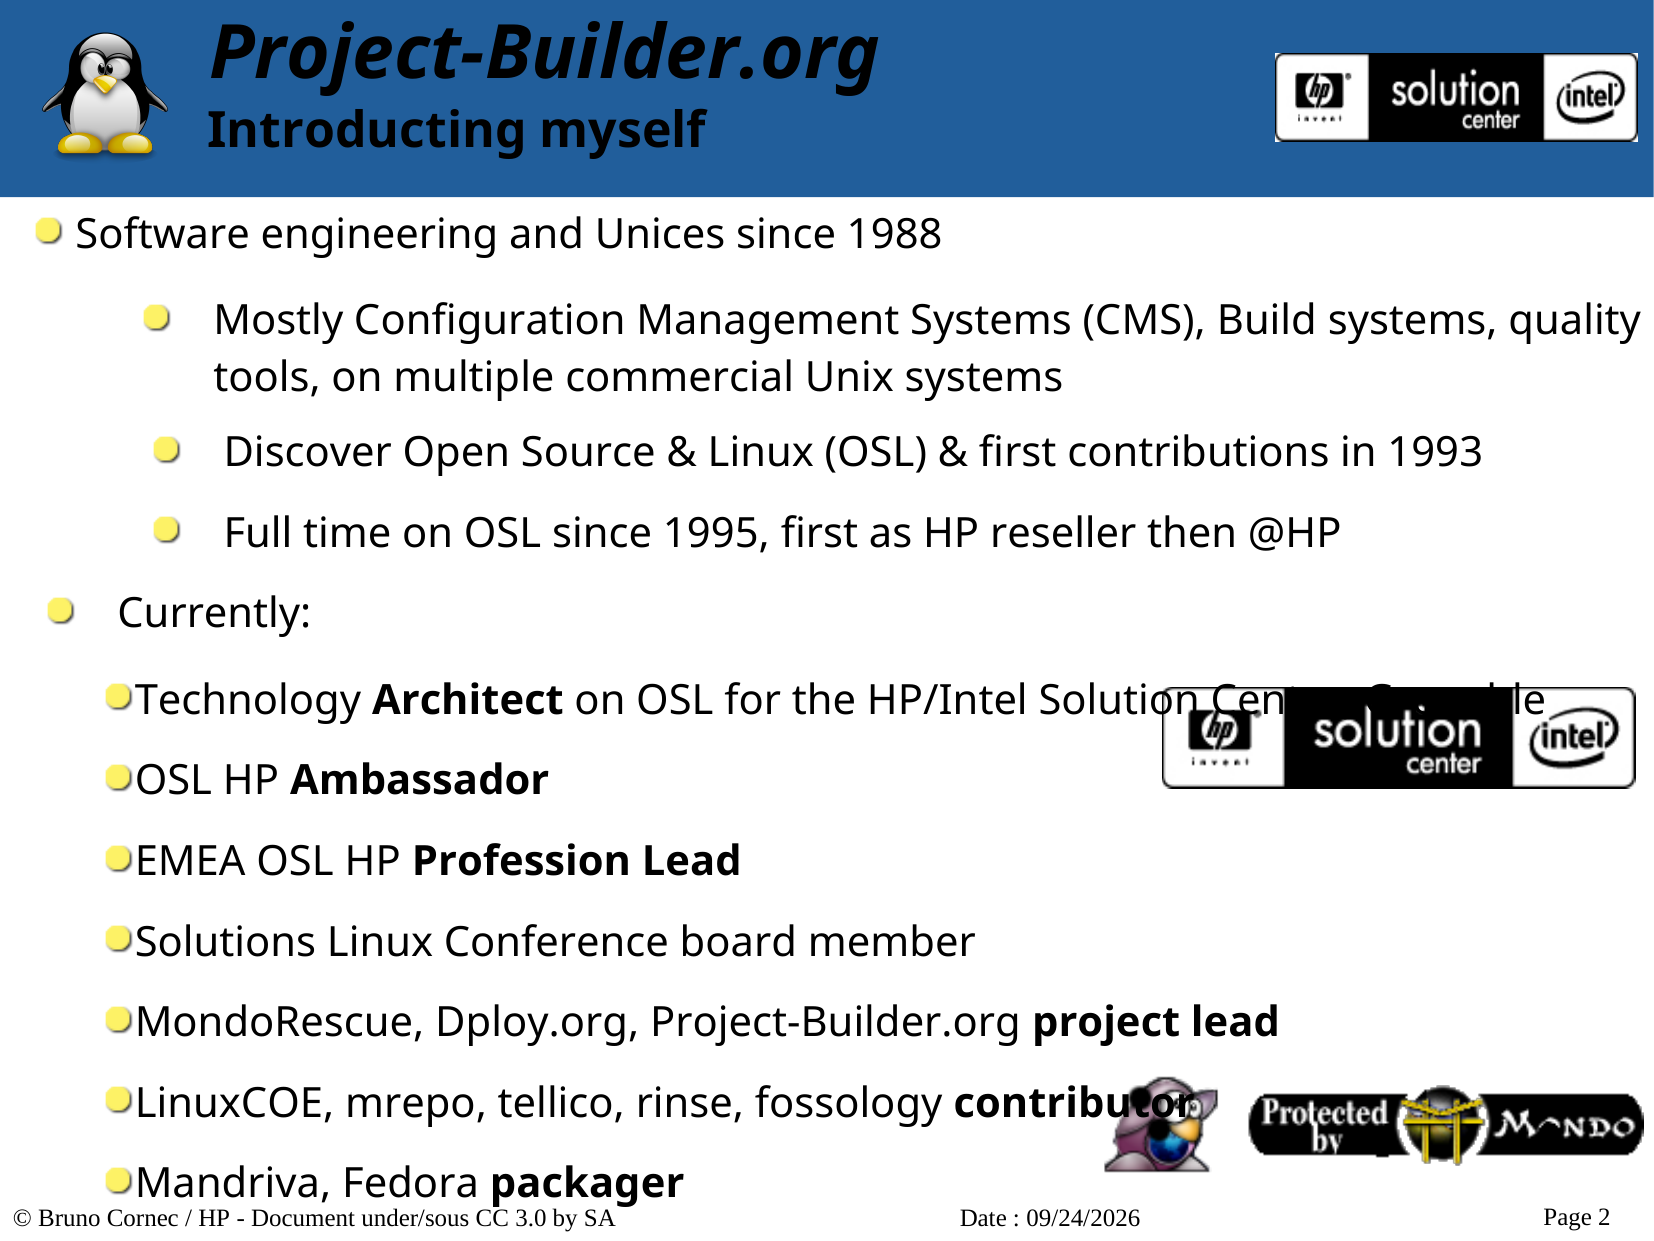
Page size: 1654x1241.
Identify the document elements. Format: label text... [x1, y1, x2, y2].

picture [1074, 1155, 1644, 1208]
title Introducting myself [207, 26, 1465, 203]
picture [104, 1166, 135, 1197]
picture [1465, 53, 1638, 142]
list Software engineering and Unices since 1988 Mostly Configuration Management Systems (CMS), Build systems, quality tools, on multiple commercial Unix systems Discover Open Source & Linux (OSL) & first contributions in 1993 Full time on OSL since 1995, first as HP reseller then @HP Currently: Technology Architect on OSL for the HP/Intel Solution Center, Grenoble OSL HP Ambassador EMEA OSL HP Profession Lead Solutions Linux Conference board member MondoRescue, Dploy.org, Project-Builder.org project lead LinuxCOE, mrepo, tellico, rinse, fossology contributor Mandriva, Fedora packager [34, 203, 1654, 1155]
picture [42, 29, 168, 167]
